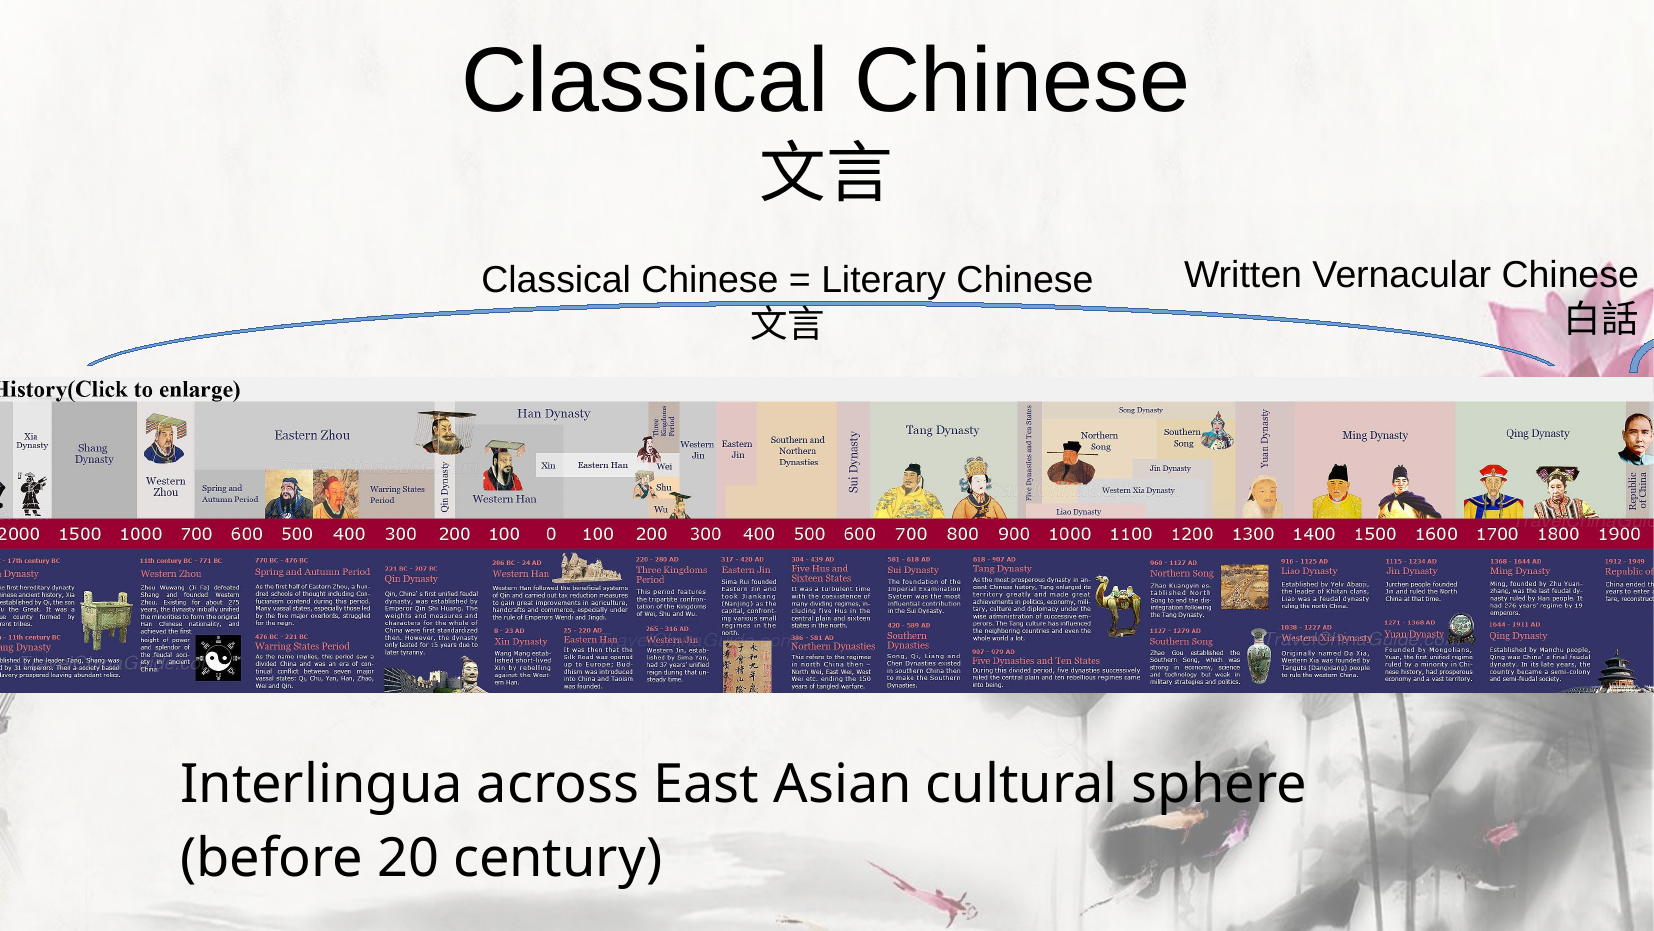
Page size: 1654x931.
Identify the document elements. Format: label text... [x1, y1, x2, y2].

text_box [1490, 347, 1555, 366]
text_box [1629, 347, 1654, 373]
text_box [87, 310, 466, 366]
picture [0, 377, 1654, 693]
text_box Written Vernacular Chinese 白話 [1169, 242, 1654, 347]
text_box Classical Chinese = Literary Chinese 文言 [466, 247, 1109, 353]
text_box [1109, 307, 1169, 314]
text_box Classical Chinese 文言 [82, 19, 1571, 210]
text_box Interlingua across East Asian cultural sphere (before 20 century) [165, 736, 1453, 863]
